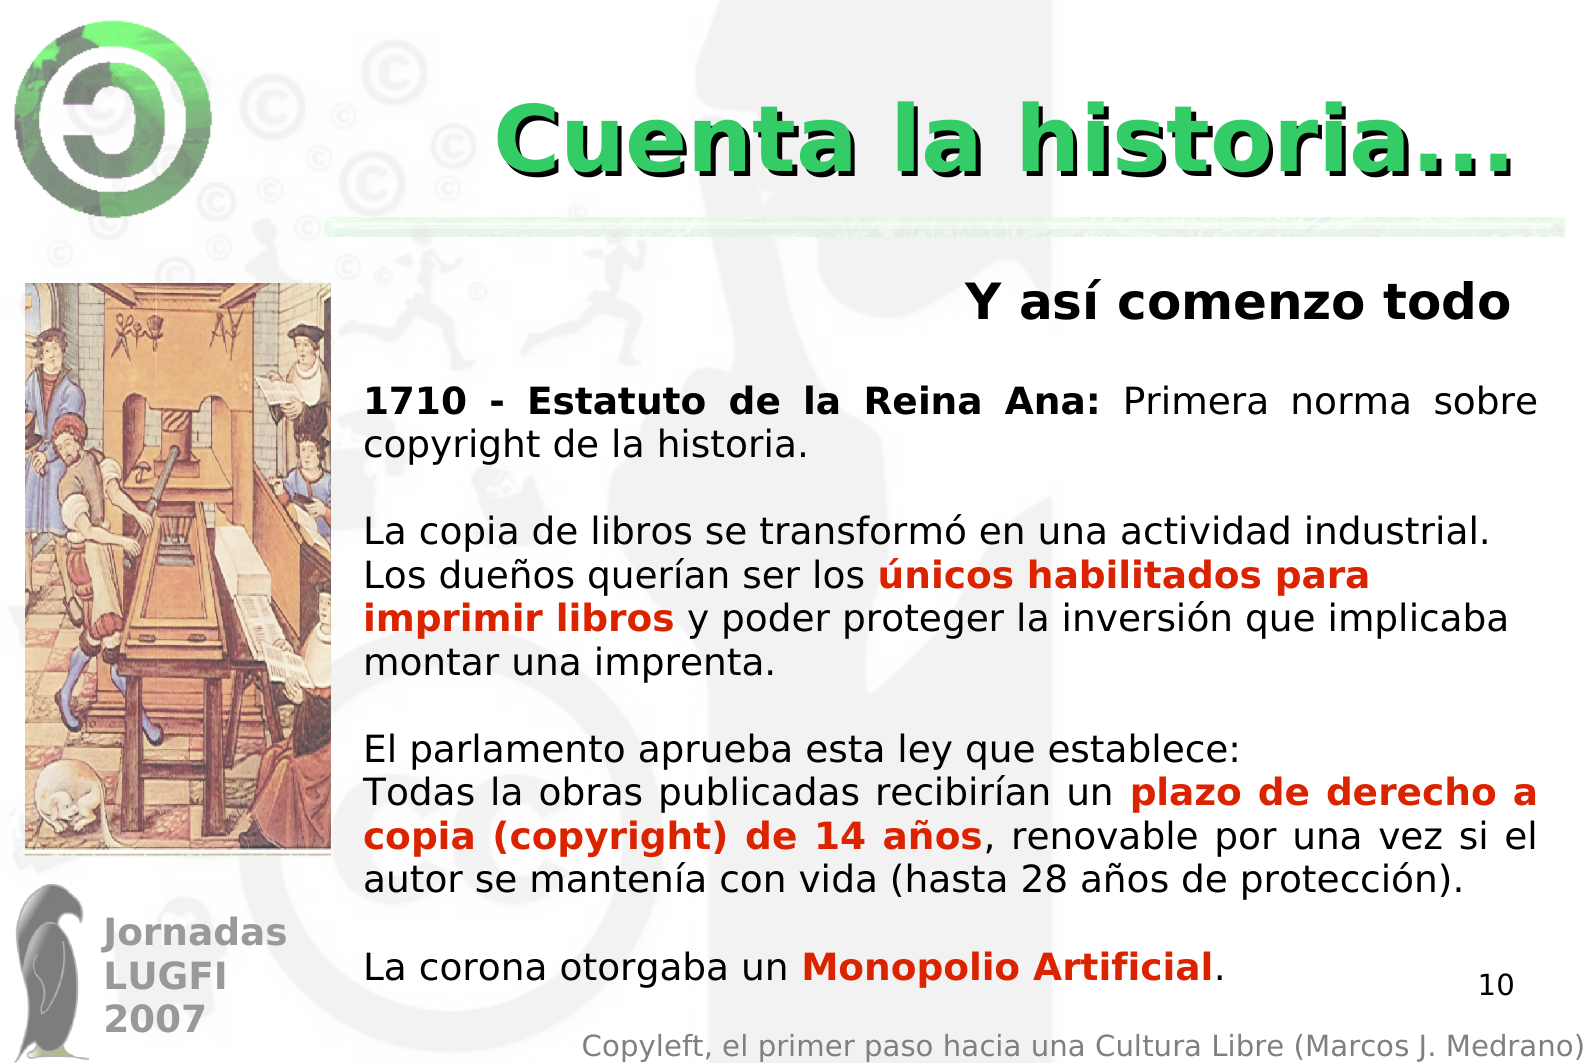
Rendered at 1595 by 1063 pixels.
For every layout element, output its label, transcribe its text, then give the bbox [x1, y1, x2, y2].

text_box Y así comenzo todo [950, 265, 1589, 339]
text_box 1710 - Estatuto de la Reina Ana: Primera norma sobre copyright de la historia. La copia de libros se transformó en una actividad industrial. Los dueños querían ser los únicos habilitados para imprimir libros y poder proteger la inversión que implicaba montar una imprenta. El parlamento aprueba esta ley que establece: Todas la obras publicadas recibirían un plazo de derecho a copia (copyright) de 14 años, renovable por una vez si el autor se mantenía con vida (hasta 28 años de protección). La corona otorgaba un Monopolio Artificial. [348, 372, 1554, 1034]
text_box Cuenta la historia... [478, 79, 1589, 201]
picture [25, 283, 331, 857]
